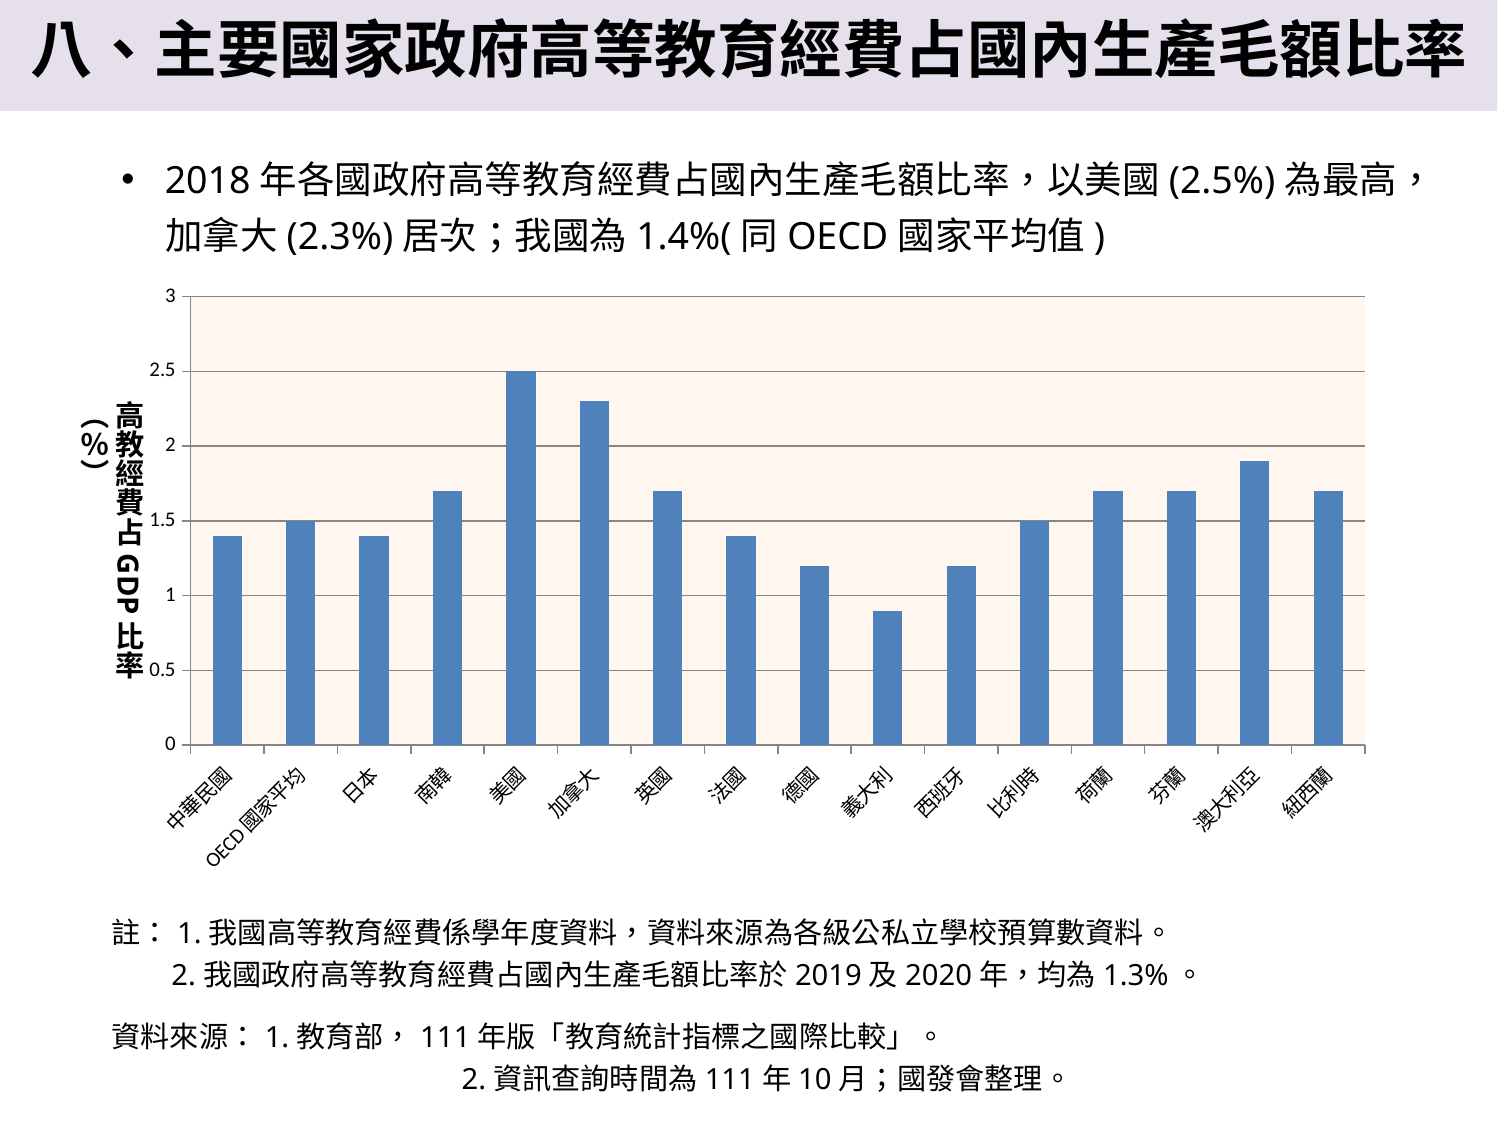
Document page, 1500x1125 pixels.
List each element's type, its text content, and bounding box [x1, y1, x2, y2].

chart [123, 274, 1391, 887]
text_box 八、主要國家政府高等教育經費占國內生產毛額比率 [0, 0, 1498, 111]
text_box 高教經費占GDP比率（％） [88, 385, 155, 766]
text_box 2018年各國政府高等教育經費占國內生產毛額比率，以美國(2.5%)為最高， 加拿大(2.3%)居次；我國為1.4%(同OECD國家平均值) [106, 136, 1483, 377]
text_box [103, 122, 1360, 185]
text_box 註：1.我國高等教育經費係學年度資料，資料來源為各級公私立學校預算數資料。 2.我國政府高等教育經費占國內生產毛額比率於2019及2020年，均為1.3%。 資料來源：1.教育部，111年版「教育統計指標之國際比較」。 2.資訊查詢時間為111年10月；國發會整理。 [96, 900, 1493, 1108]
